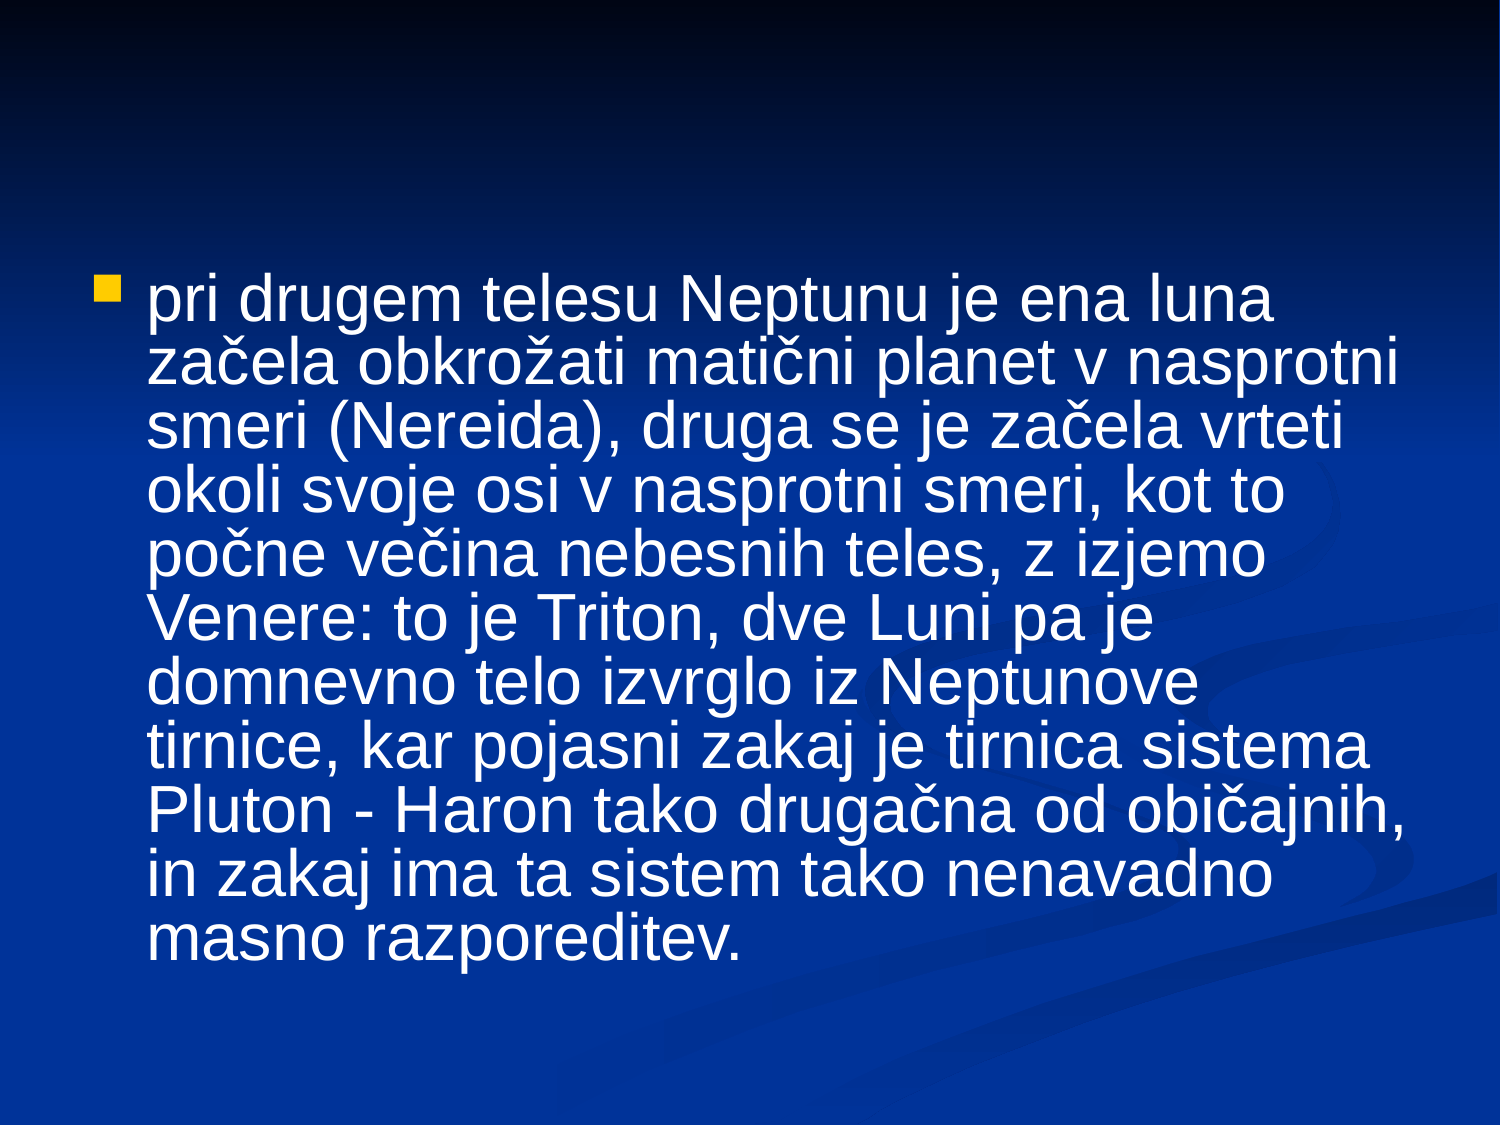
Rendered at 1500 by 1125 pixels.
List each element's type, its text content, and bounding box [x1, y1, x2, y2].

list pri drugem telesu Neptunu je ena luna začela obkrožati matični planet v nasprotni smeri (Nereida), druga se je začela vrteti okoli svoje osi v nasprotni smeri, kot to počne večina nebesnih teles, z izjemo Venere: to je Triton, dve Luni pa je domnevno telo izvrglo iz Neptunove tirnice, kar pojasni zakaj je tirnica sistema Pluton - Haron tako drugačna od običajnih, in zakaj ima ta sistem tako nenavadno masno razporeditev. [75, 262, 1425, 1005]
